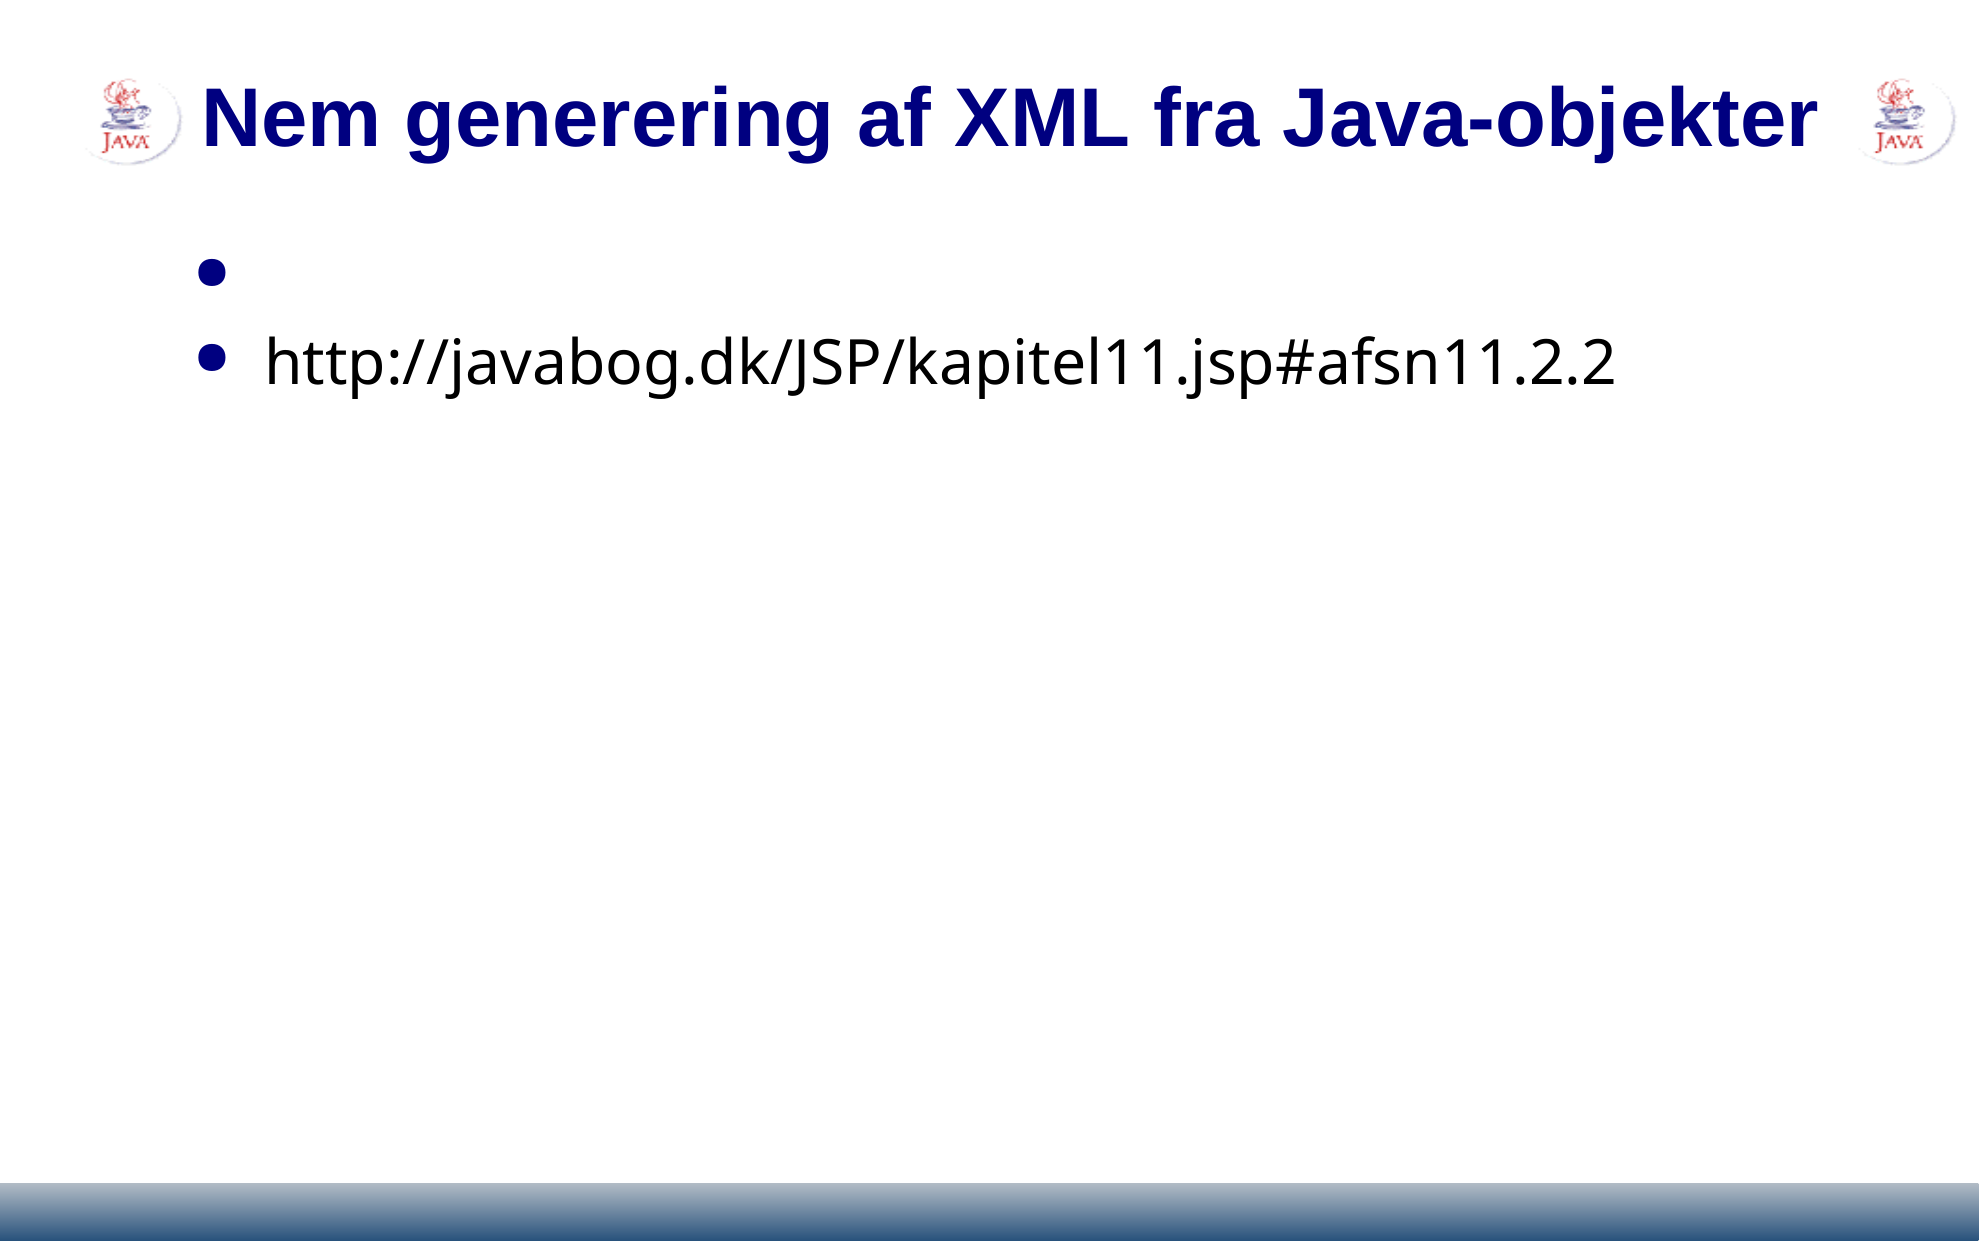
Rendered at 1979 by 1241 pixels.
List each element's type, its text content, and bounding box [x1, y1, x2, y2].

picture [1842, 71, 1961, 169]
title Nem generering af XML fra Java-objekter [186, 14, 1835, 222]
list http://javabog.dk/JSP/kapitel11.jsp#afsn11.2.2 [181, 232, 1833, 1052]
picture [69, 71, 186, 169]
